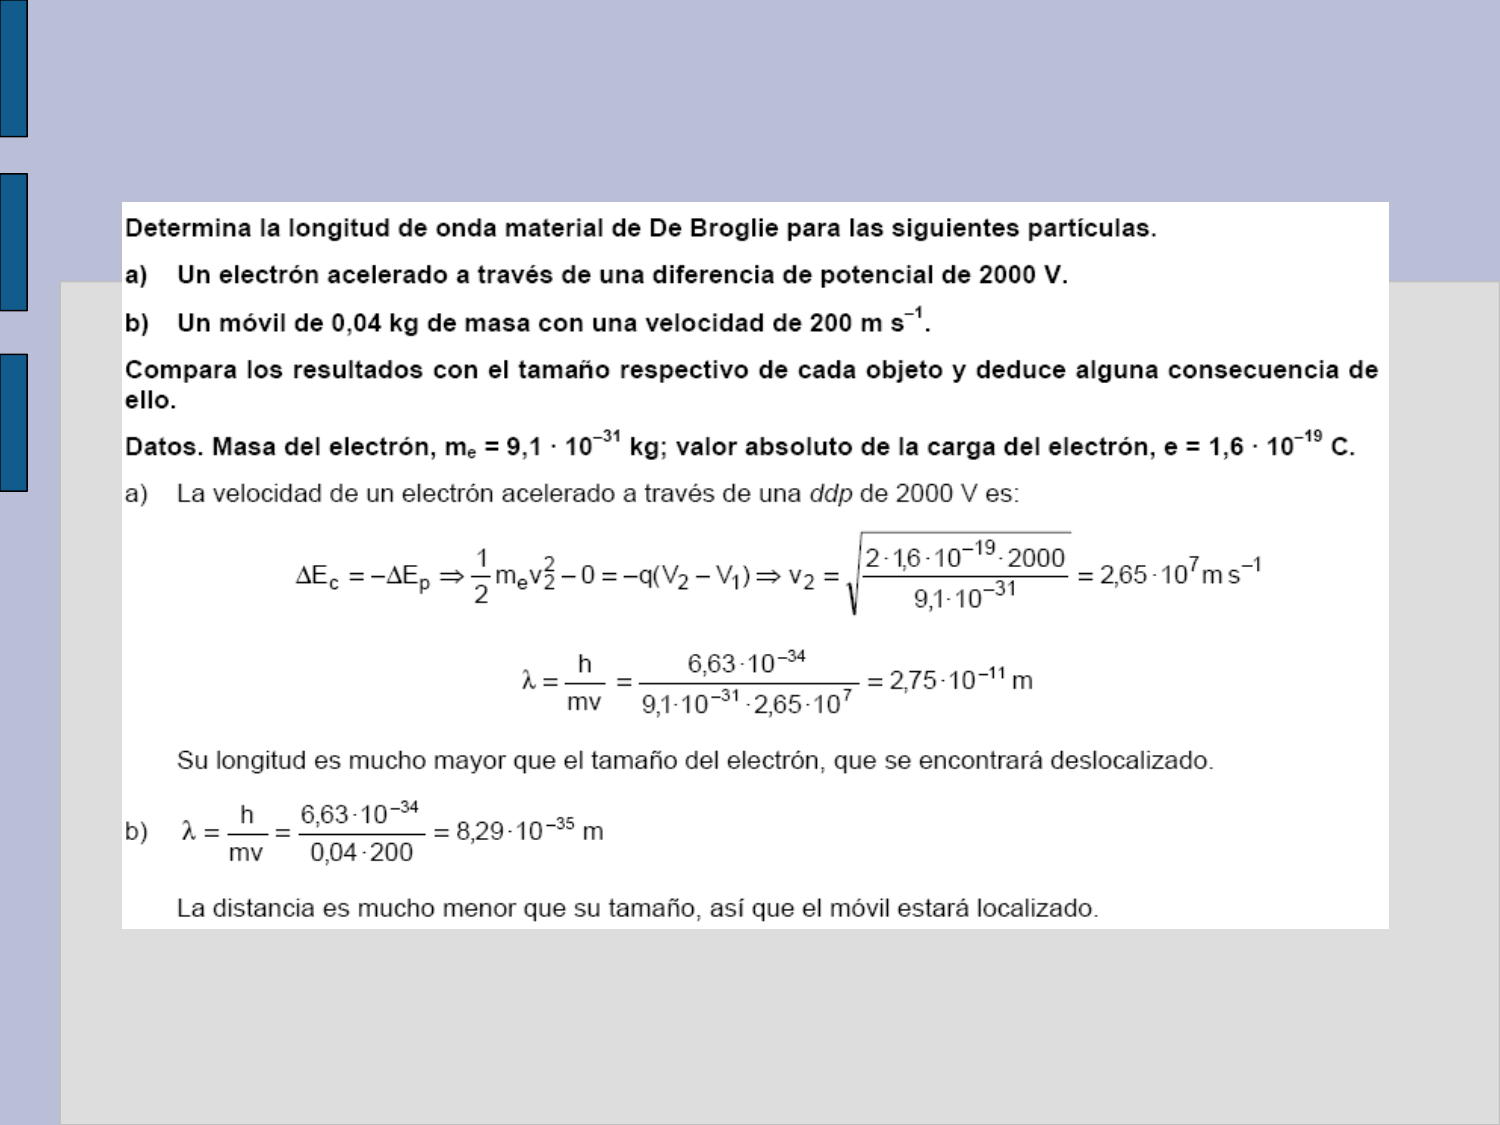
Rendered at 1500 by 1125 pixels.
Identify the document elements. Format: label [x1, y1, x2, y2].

picture [122, 202, 1389, 929]
